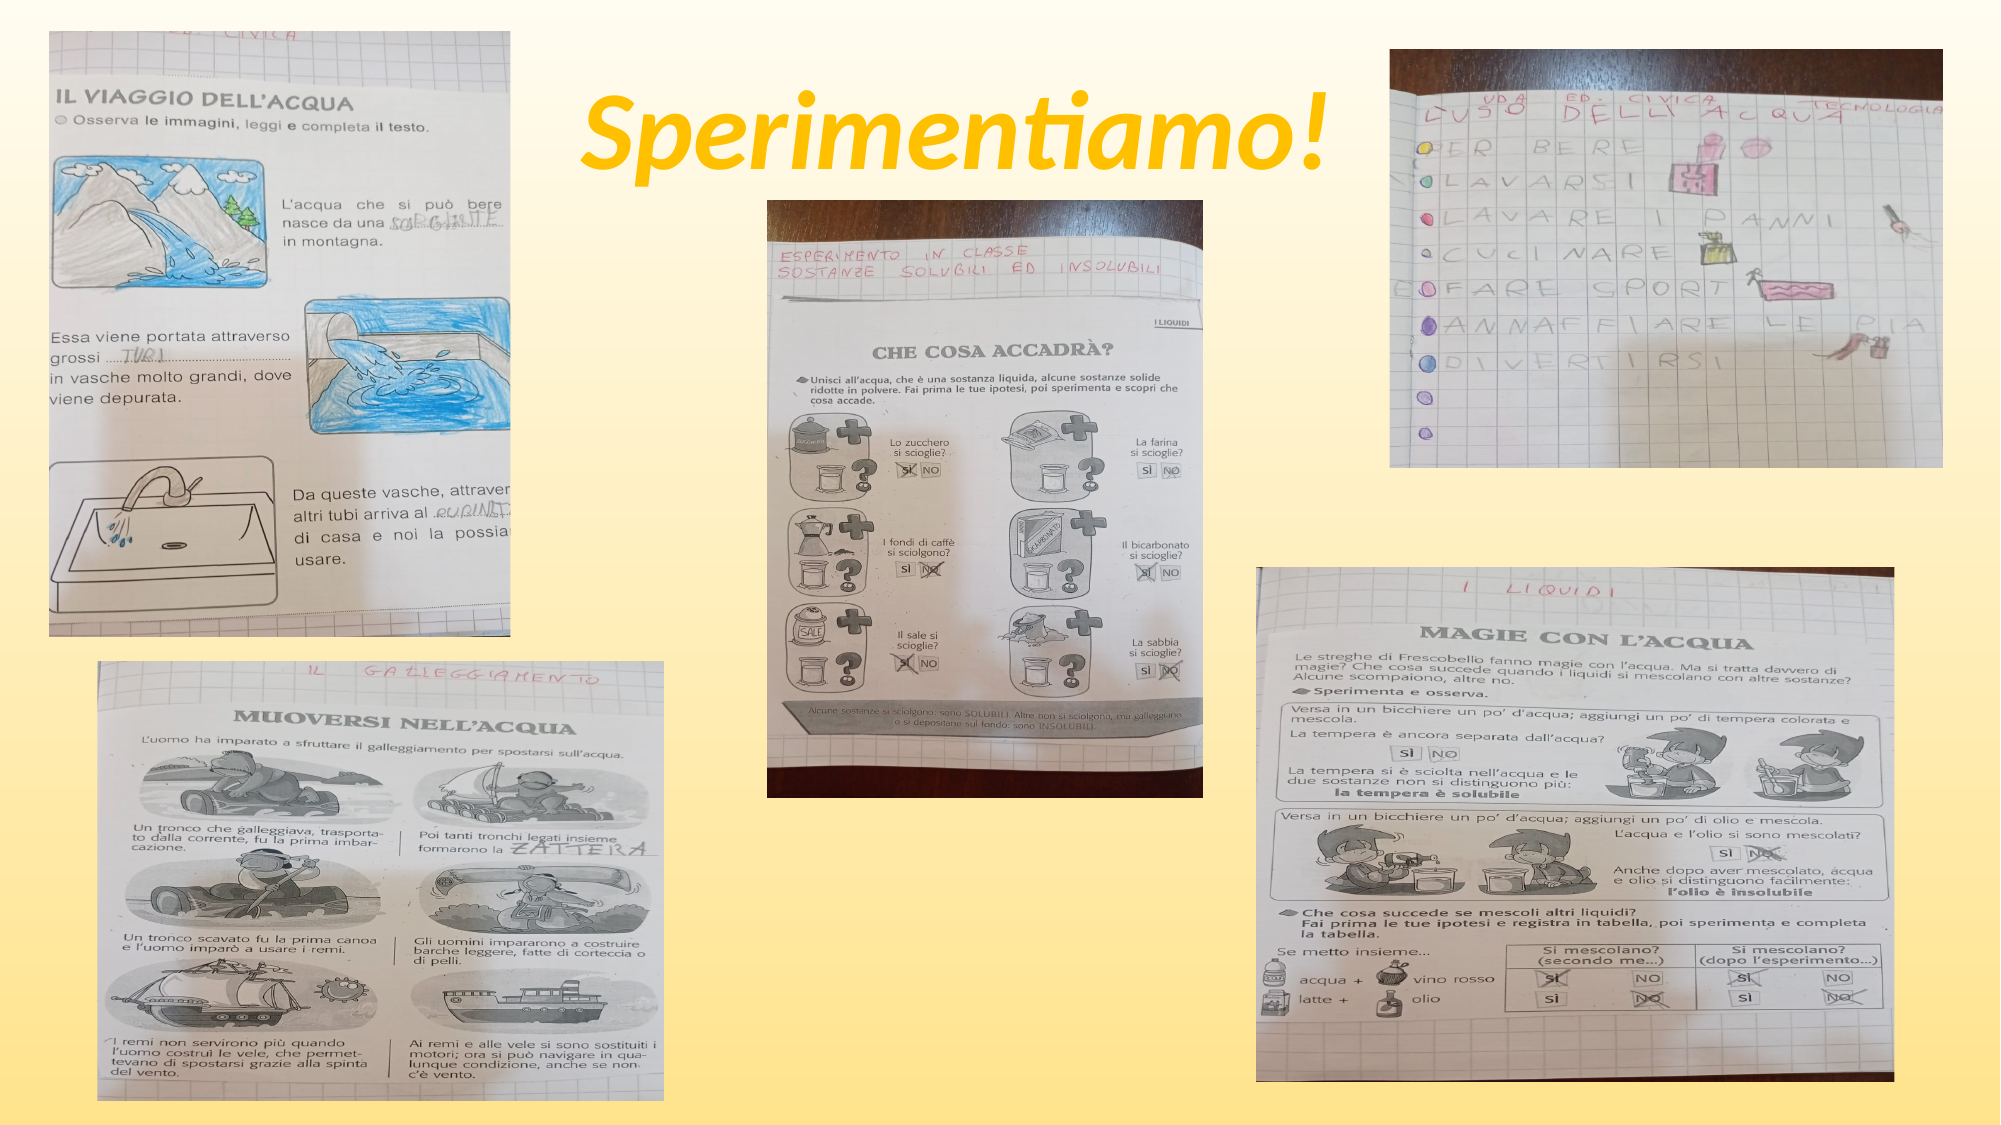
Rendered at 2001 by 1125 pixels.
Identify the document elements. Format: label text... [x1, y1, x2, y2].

text_box Sperimentiamo! [567, 49, 1348, 200]
picture [1389, 49, 1943, 468]
picture [767, 201, 1203, 798]
picture [1256, 567, 1895, 1082]
picture [97, 661, 664, 1101]
picture [49, 29, 511, 637]
